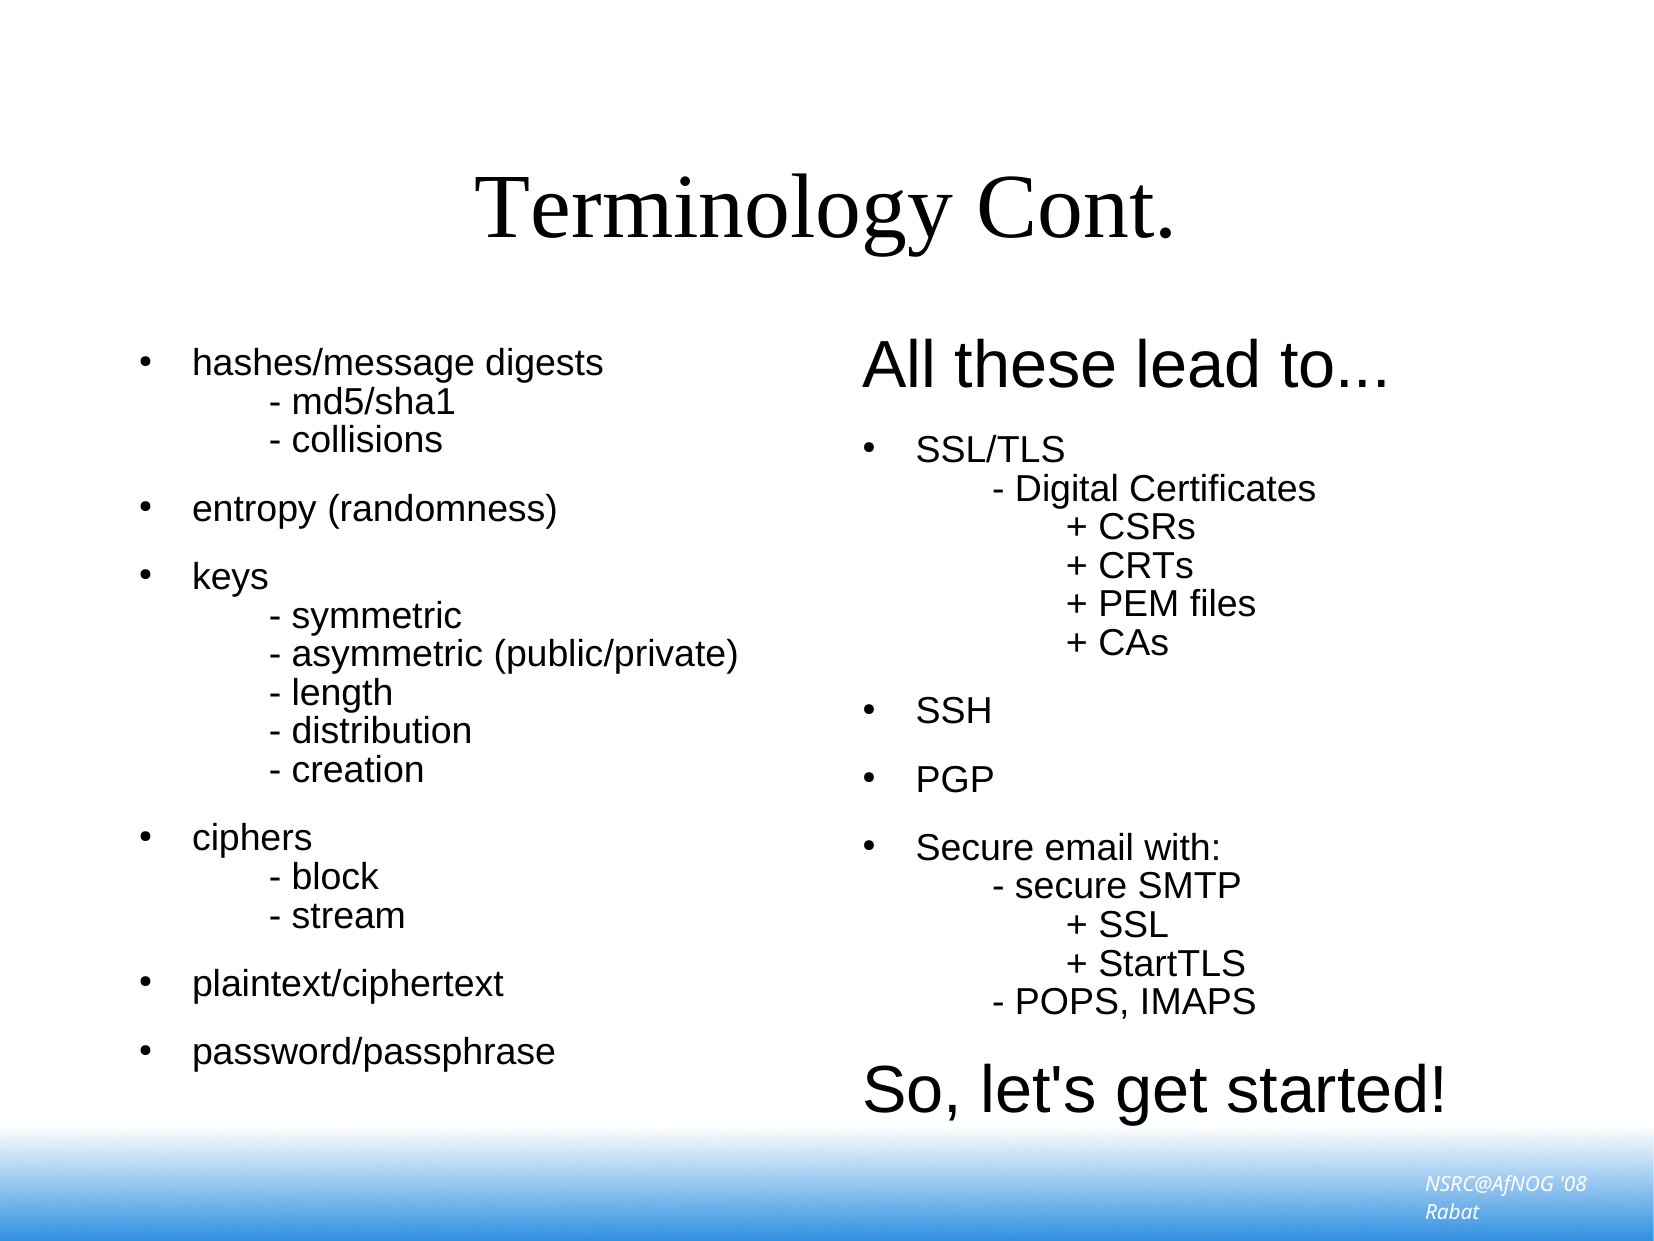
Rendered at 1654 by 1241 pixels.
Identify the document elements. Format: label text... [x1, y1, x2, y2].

picture [0, 1124, 1654, 1241]
list hashes/message digests - md5/sha1 - collisions entropy (randomness) keys - symmetric - asymmetric (public/private) - length - distribution - creation ciphers - block - stream plaintext/ciphertext password/passphrase [121, 344, 811, 1127]
title Terminology Cont. [121, 102, 1534, 310]
list All these lead to... SSL/TLS - Digital Certificates + CSRs + CRTs + PEM files + CAs SSH PGP Secure email with: - secure SMTP + SSL + StartTLS - POPS, IMAPS So, let's get started! [844, 327, 1534, 1127]
